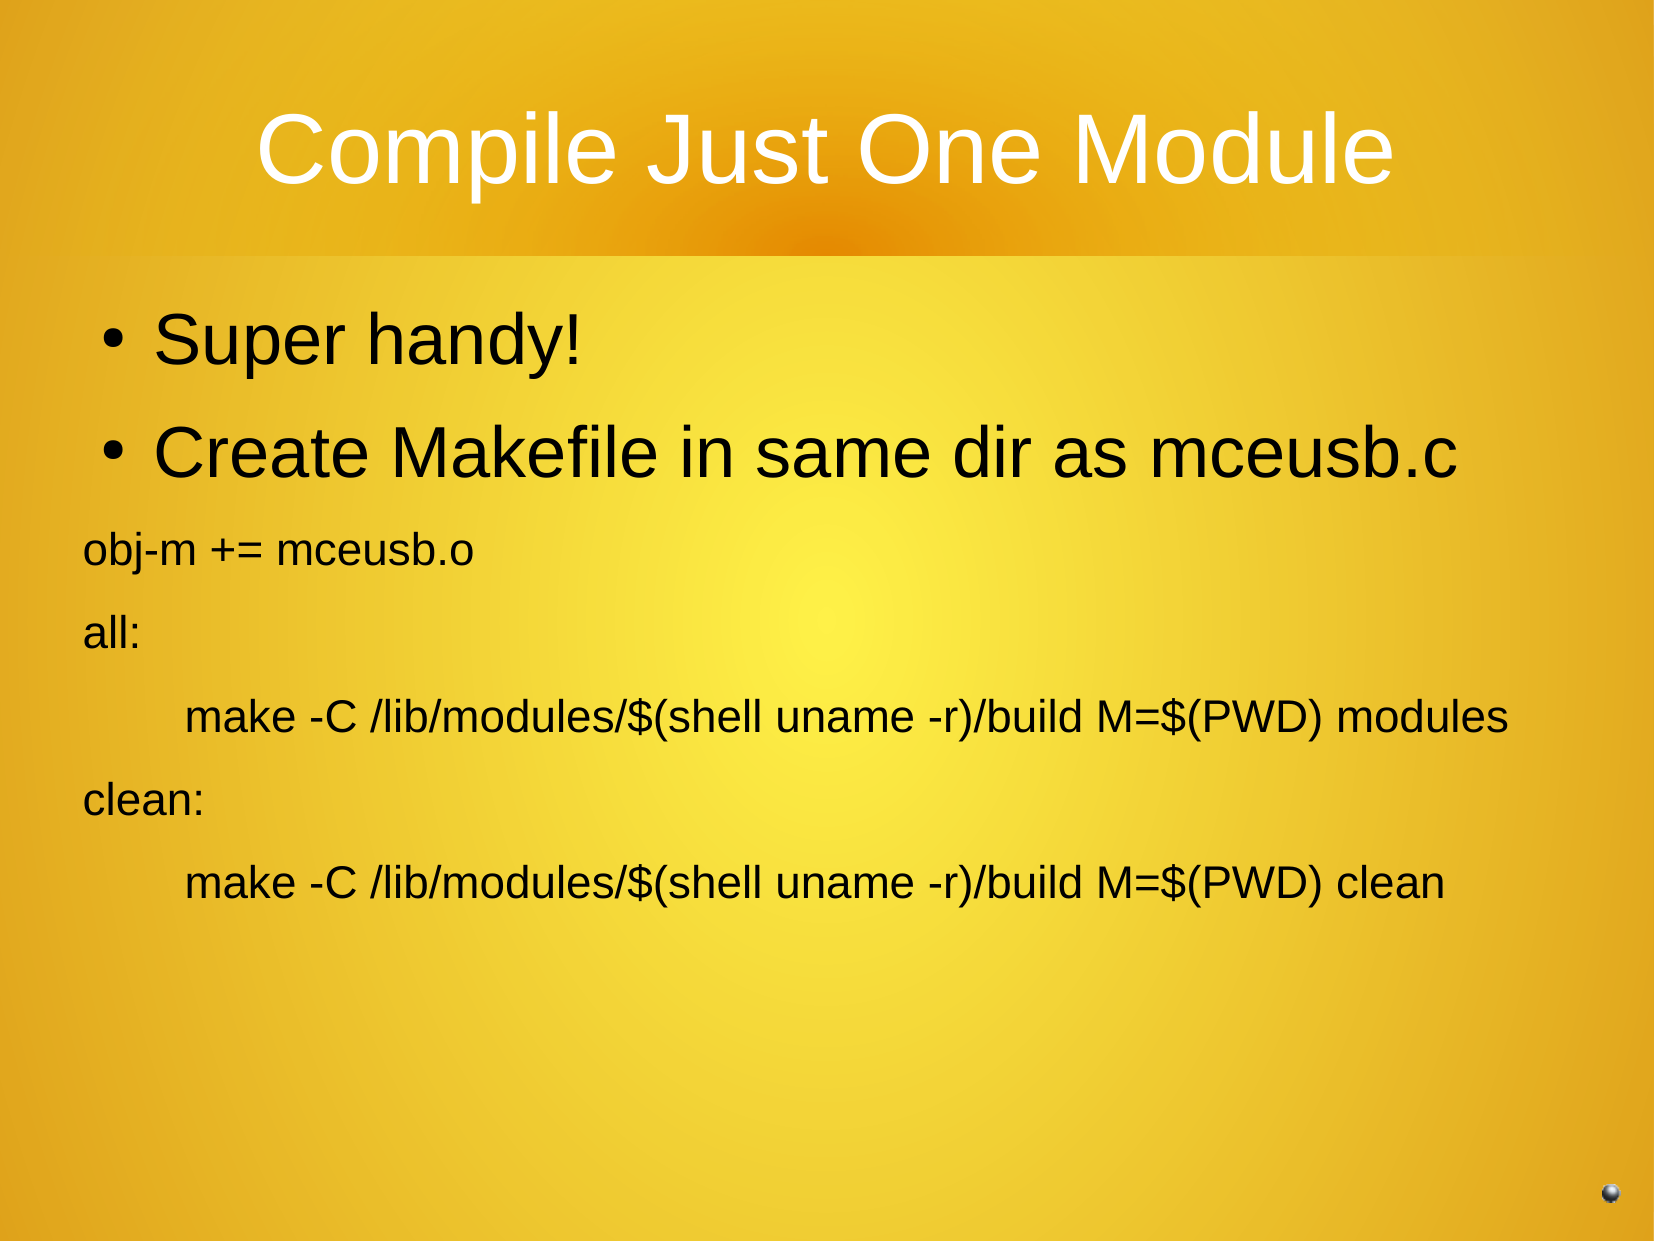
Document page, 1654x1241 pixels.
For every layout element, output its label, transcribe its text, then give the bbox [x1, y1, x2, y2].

list Super handy! Create Makefile in same dir as mceusb.c obj-m += mceusb.o all: make -C /lib/modules/$(shell uname -r)/build M=$(PWD) modules clean: make -C /lib/modules/$(shell uname -r)/build M=$(PWD) clean [82, 299, 1571, 1019]
title Compile Just One Module [82, 47, 1571, 252]
picture [1602, 1184, 1621, 1203]
